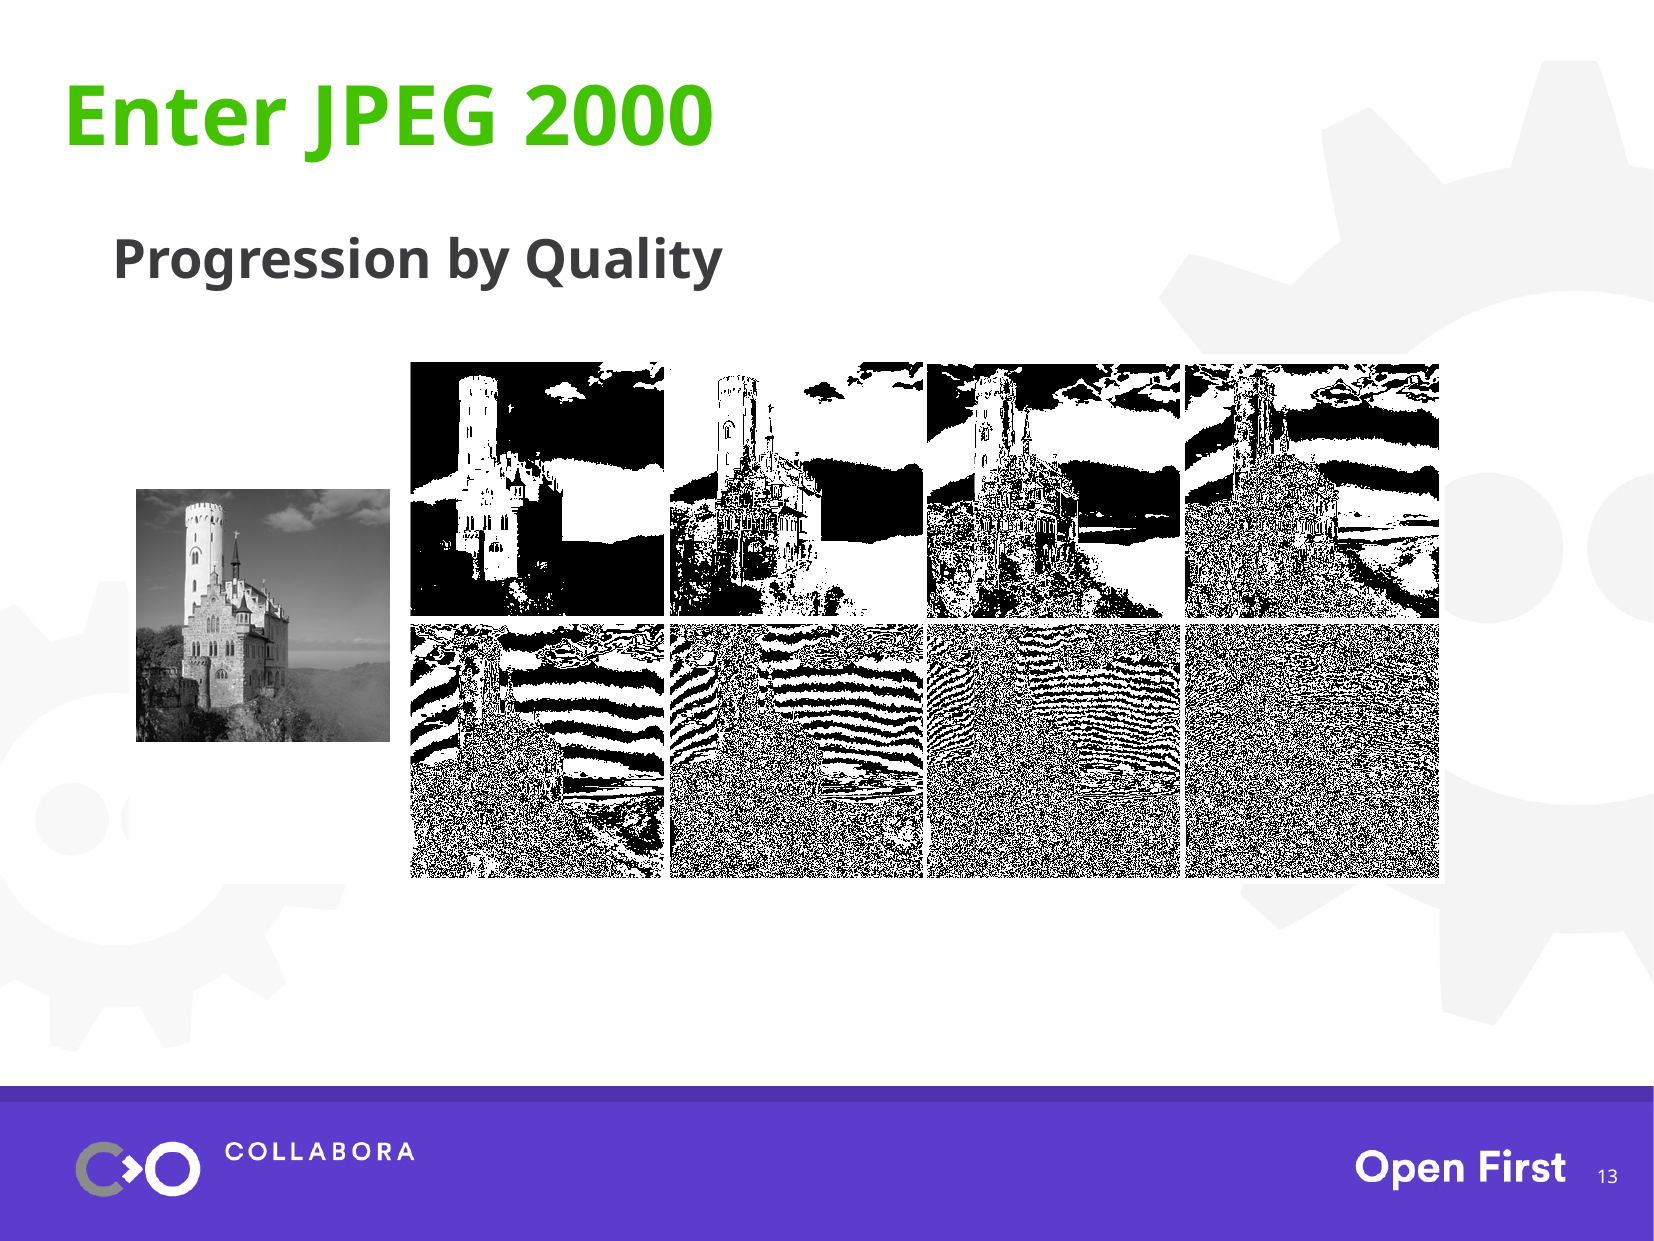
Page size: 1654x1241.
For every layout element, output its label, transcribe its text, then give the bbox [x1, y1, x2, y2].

list Progression by Quality [41, 224, 1613, 868]
picture [0, 0, 1654, 1241]
title Enter JPEG 2000 [62, 62, 1638, 138]
